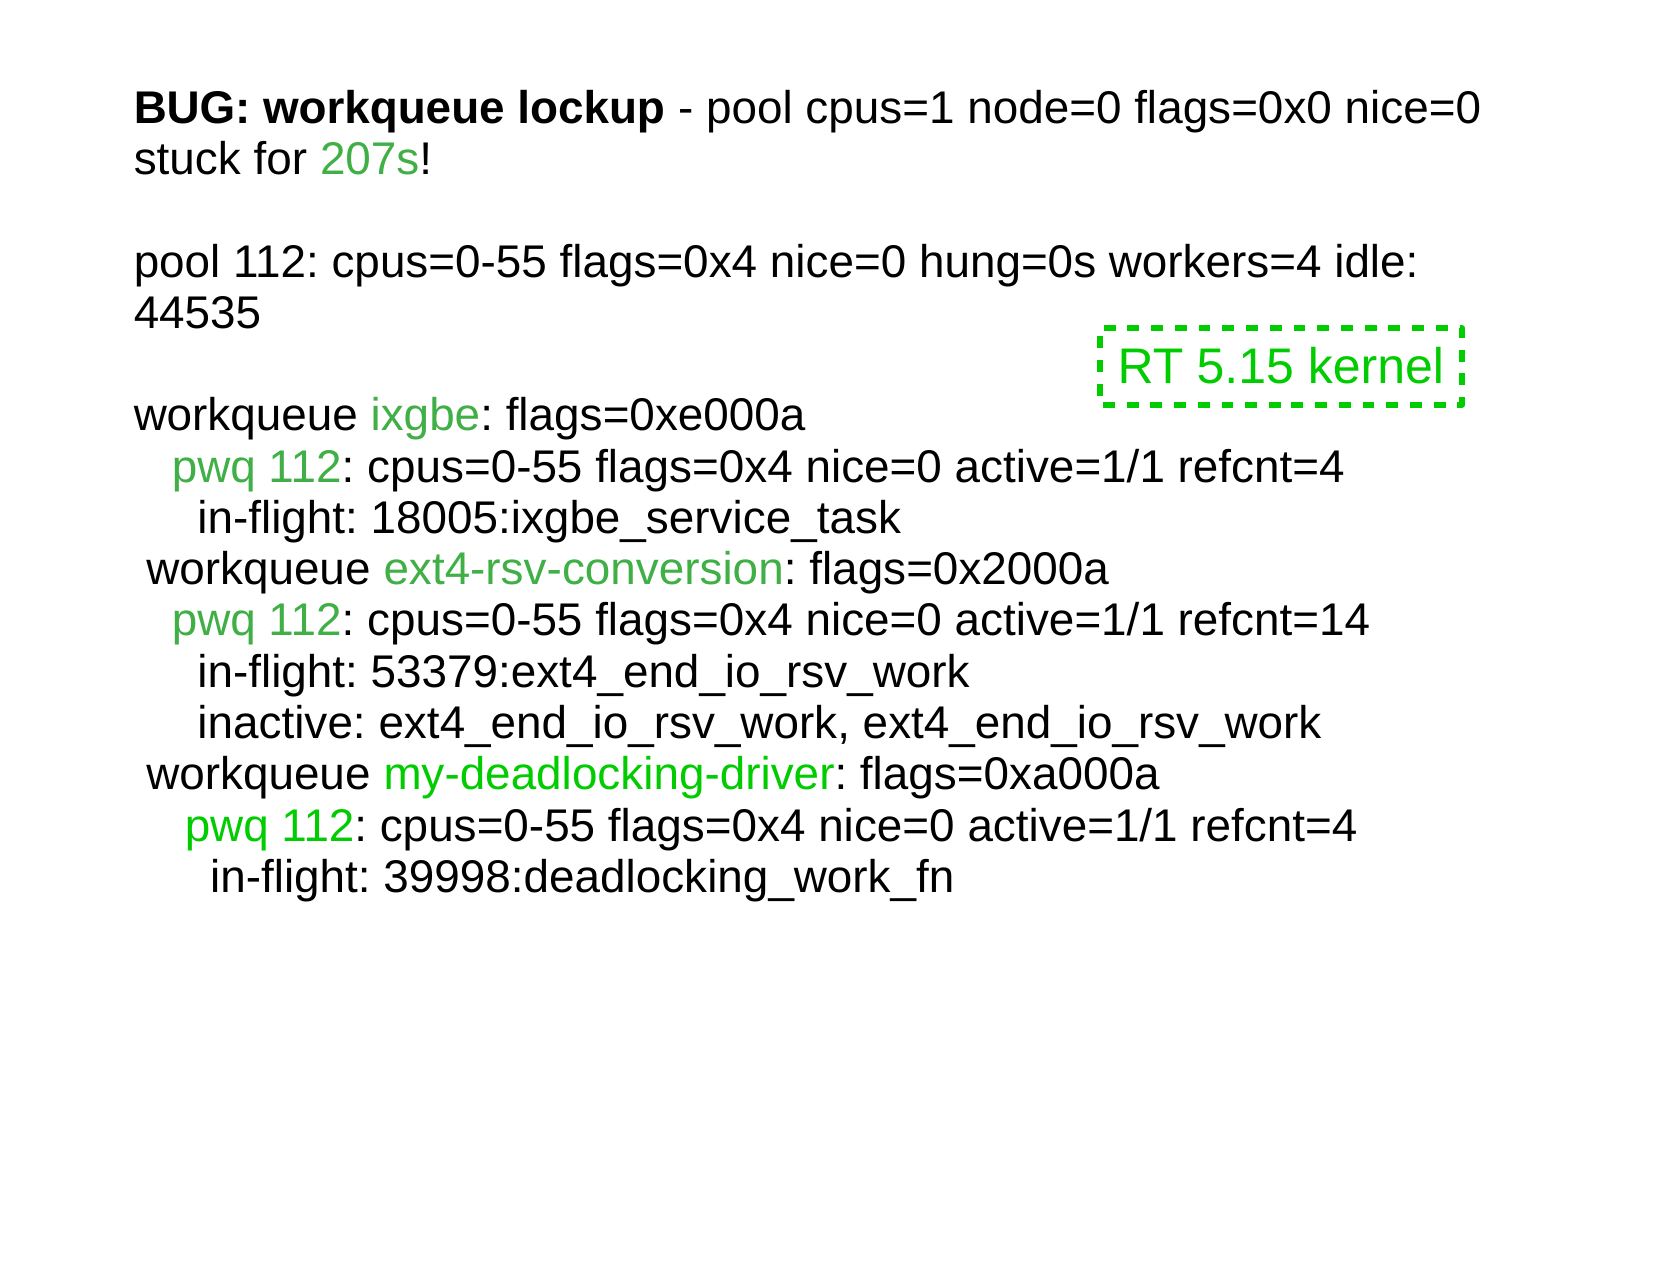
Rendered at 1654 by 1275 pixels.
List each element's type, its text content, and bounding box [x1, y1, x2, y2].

text_box RT 5.15 kernel [1100, 328, 1462, 405]
text_box BUG: workqueue lockup - pool cpus=1 node=0 flags=0x0 nice=0 stuck for 207s! pool 112: cpus=0-55 flags=0x4 nice=0 hung=0s workers=4 idle: 44535 workqueue ixgbe: flags=0xe000a pwq 112: cpus=0-55 flags=0x4 nice=0 active=1/1 refcnt=4 in-flight: 18005:ixgbe_service_task workqueue ext4-rsv-conversion: flags=0x2000a pwq 112: cpus=0-55 flags=0x4 nice=0 active=1/1 refcnt=14 in-flight: 53379:ext4_end_io_rsv_work inactive: ext4_end_io_rsv_work, ext4_end_io_rsv_work workqueue my-deadlocking-driver: flags=0xa000a pwq 112: cpus=0-55 flags=0x4 nice=0 active=1/1 refcnt=4 in-flight: 39998:deadlocking_work_fn [118, 74, 1537, 928]
